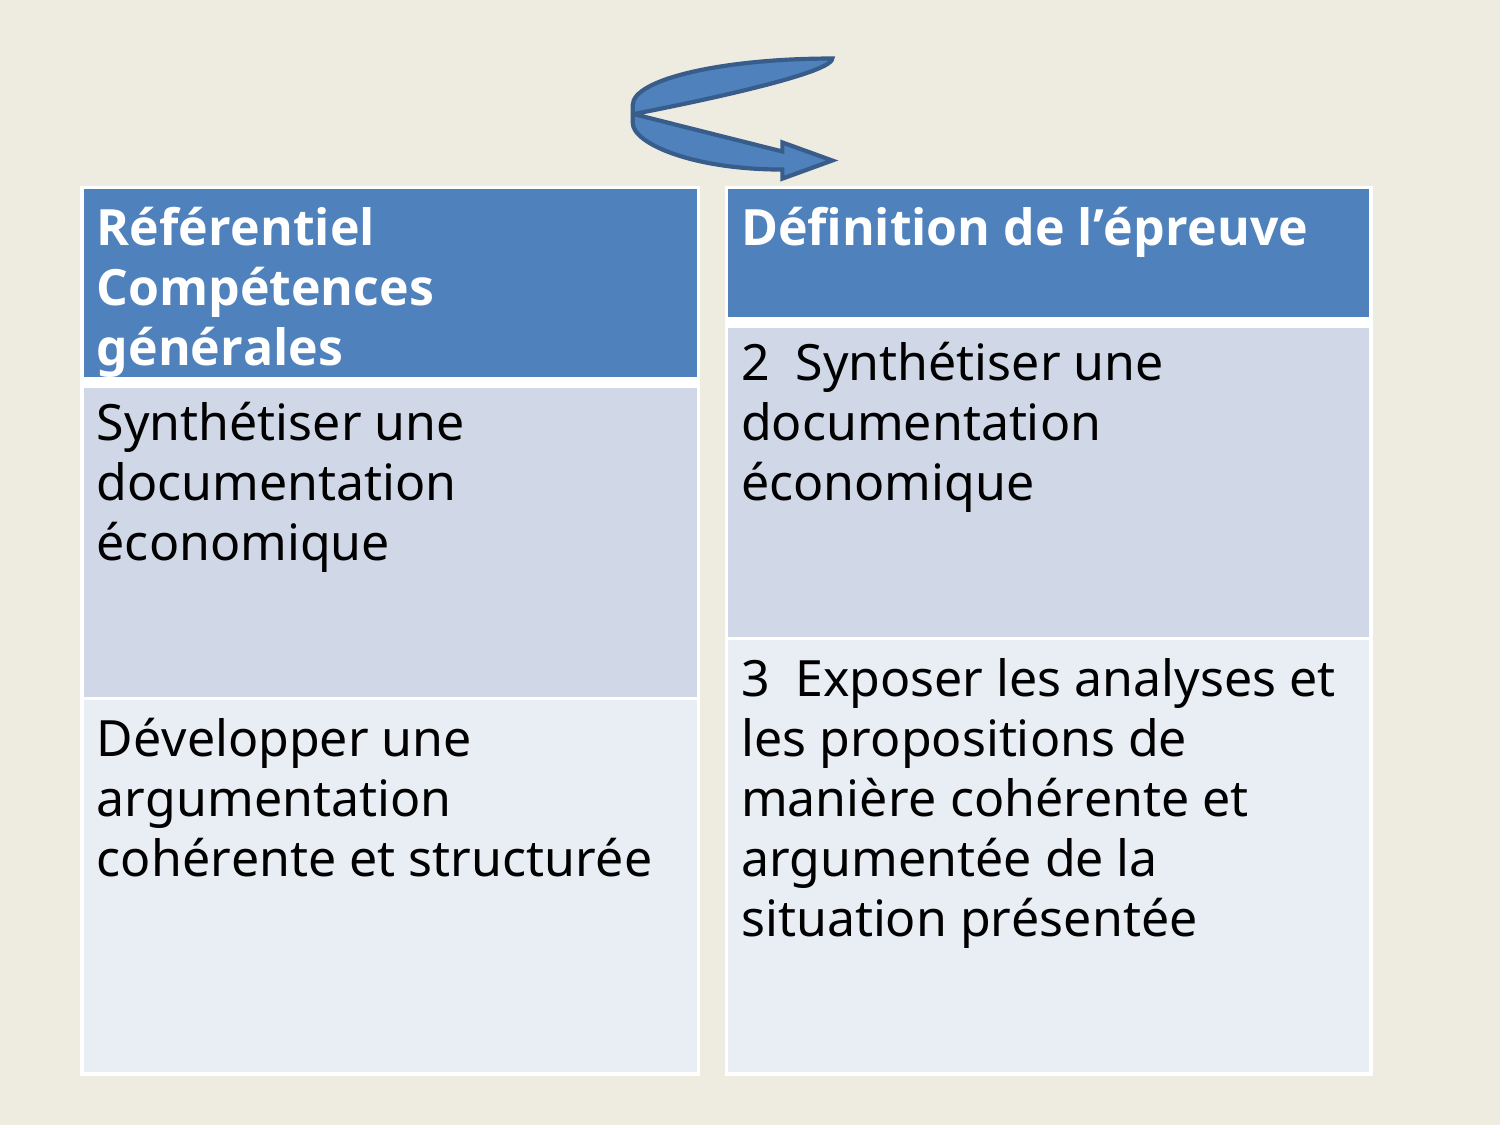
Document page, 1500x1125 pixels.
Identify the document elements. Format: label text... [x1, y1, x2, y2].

table_header Référentiel Compétences générales [84, 189, 697, 377]
table_cell 3 Exposer les analyses et les propositions de manière cohérente et argumentée de la situation présentée [728, 640, 1369, 1072]
table_header Définition de l’épreuve [728, 189, 1369, 317]
table_cell Synthétiser une documentation économique [84, 388, 697, 697]
table_cell Développer une argumentation cohérente et structurée [84, 700, 697, 1072]
table_cell 2 Synthétiser une documentation économique [728, 328, 1369, 637]
text_box [73, 19, 1427, 179]
